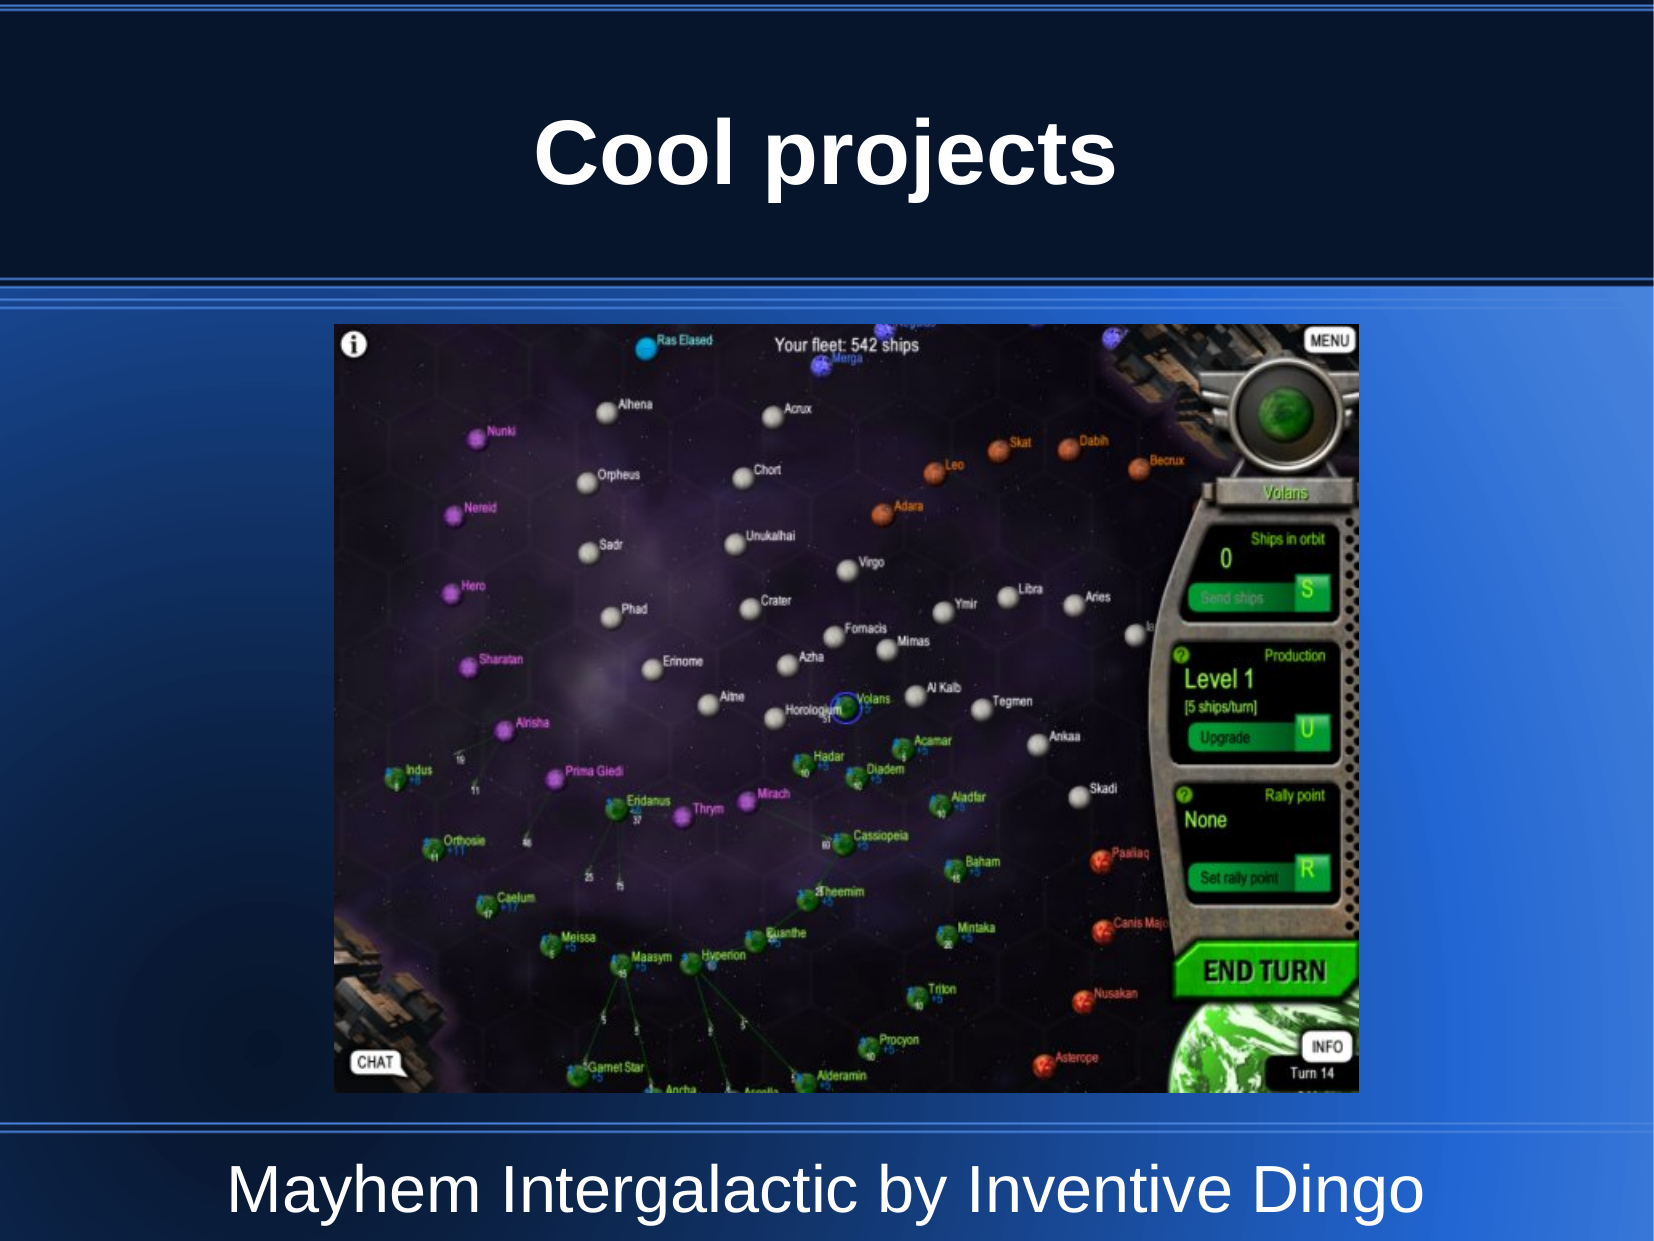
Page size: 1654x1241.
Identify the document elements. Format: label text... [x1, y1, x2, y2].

list Mayhem Intergalactic by Inventive Dingo [47, 1151, 1536, 1241]
picture [0, 0, 1654, 1241]
title Cool projects [82, 49, 1571, 257]
